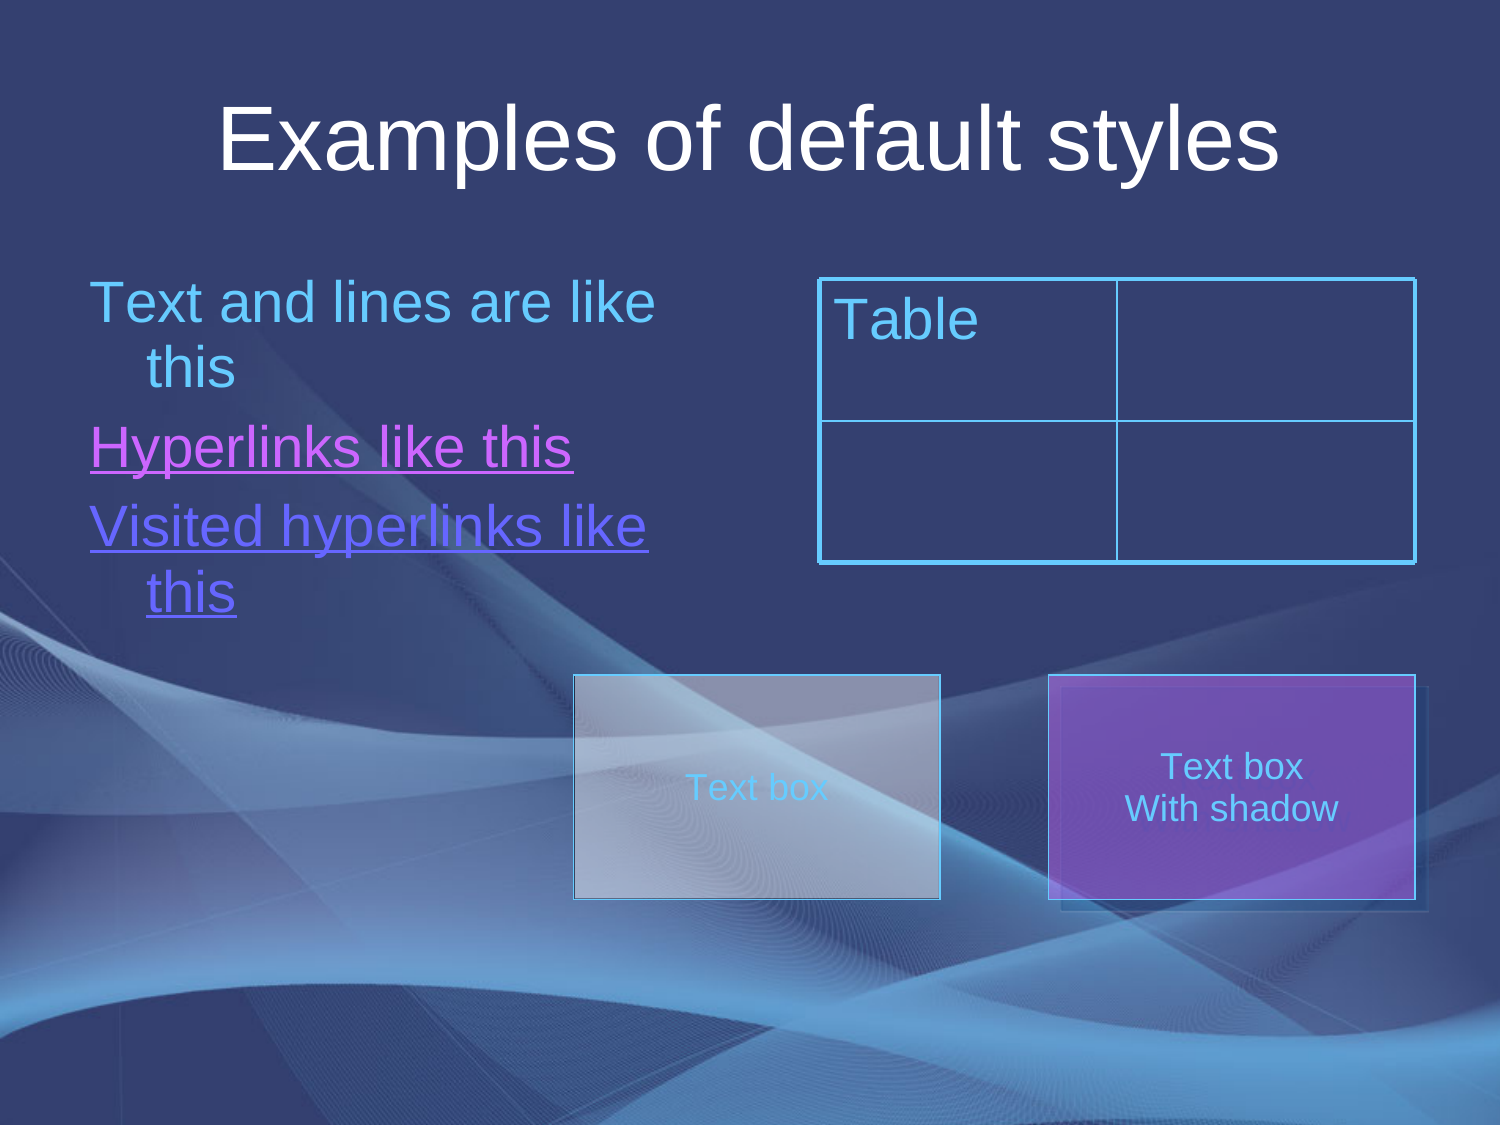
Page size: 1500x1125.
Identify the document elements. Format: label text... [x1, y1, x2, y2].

text_box Text box [573, 674, 940, 900]
picture [0, 0, 1500, 1125]
list Text and lines are like this Hyperlinks like this Visited hyperlinks like this [75, 262, 738, 870]
text_box Table [822, 281, 1116, 420]
text_box Text box With shadow [1048, 674, 1415, 900]
title Examples of default styles [75, 45, 1426, 233]
